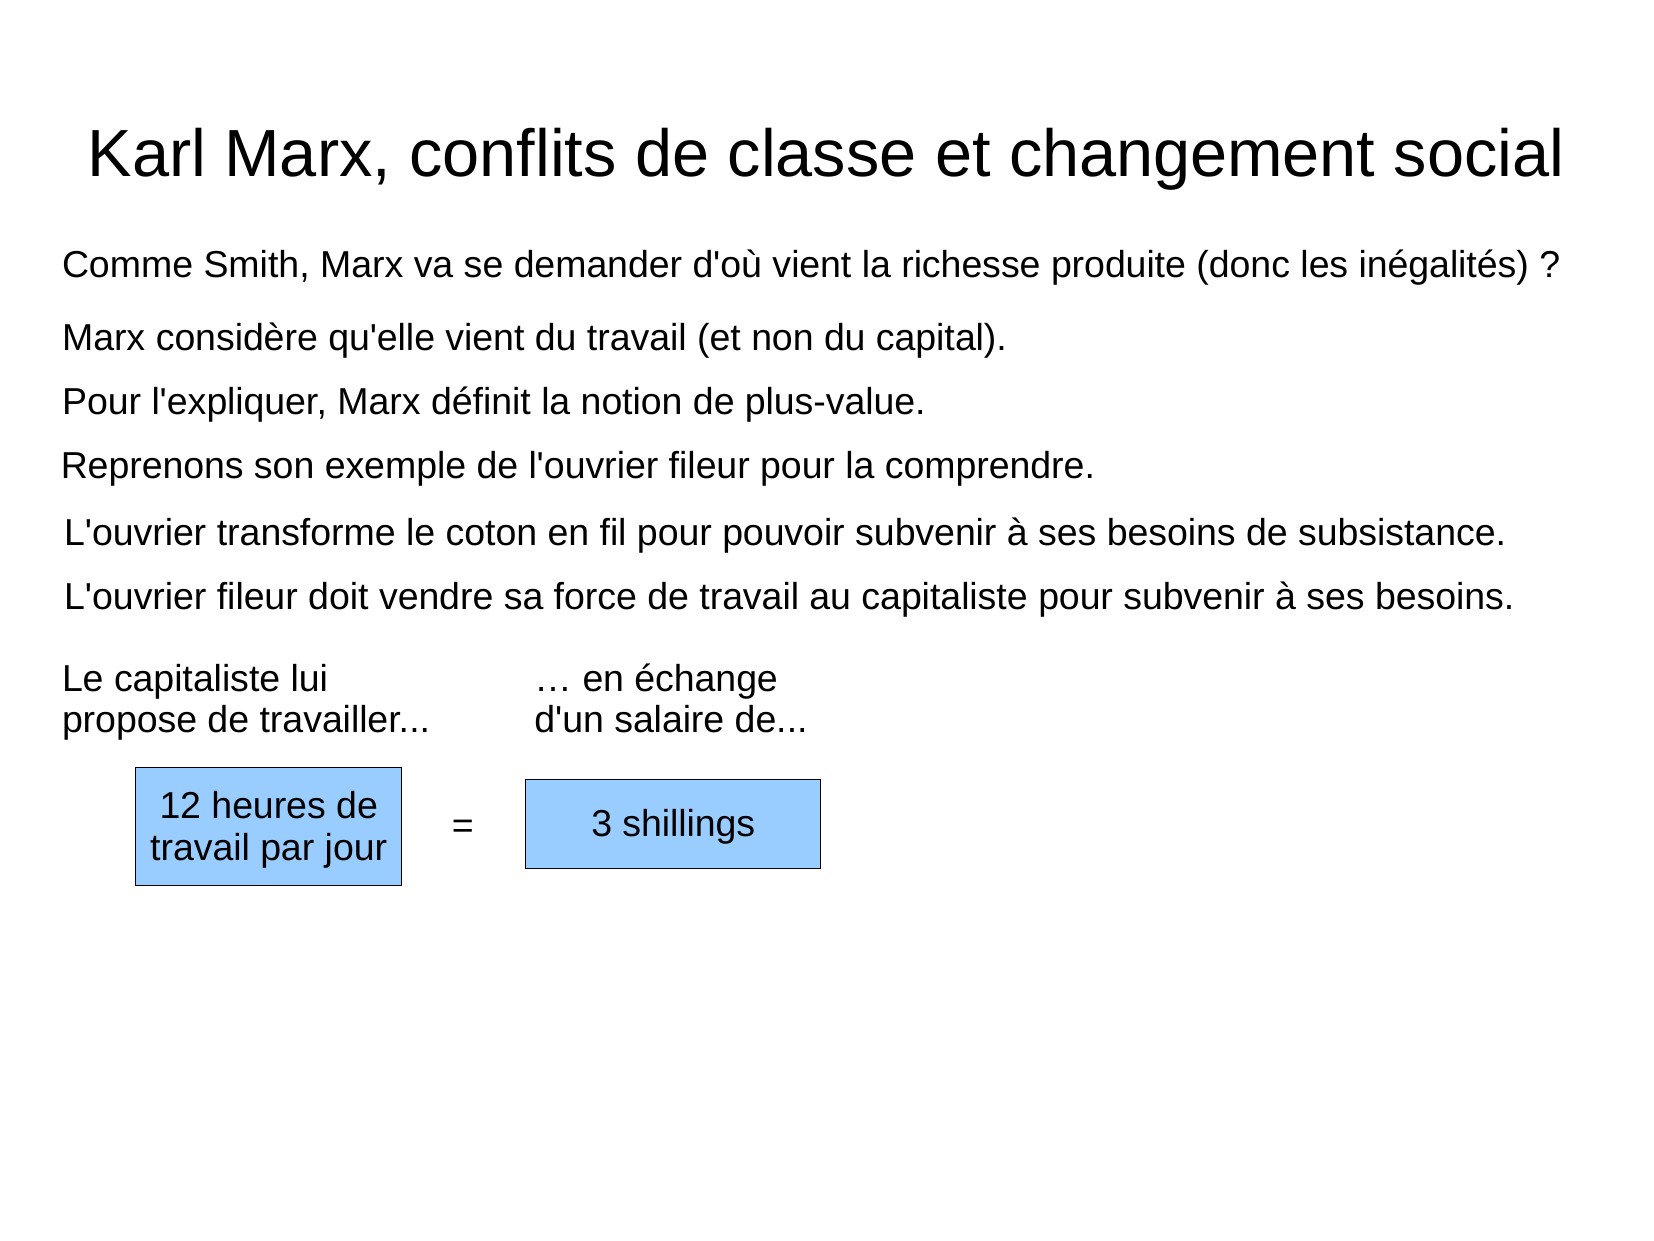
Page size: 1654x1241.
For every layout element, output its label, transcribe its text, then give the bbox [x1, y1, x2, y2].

text_box L'ouvrier fileur doit vendre sa force de travail au capitaliste pour subvenir à ses besoins. [49, 568, 1542, 626]
text_box Reprenons son exemple de l'ouvrier fileur pour la comprendre. [46, 437, 1123, 494]
title Karl Marx, conflits de classe et changement social [82, 56, 1571, 236]
text_box Marx considère qu'elle vient du travail (et non du capital). [47, 308, 1025, 366]
text_box … en échange d'un salaire de... [519, 649, 824, 749]
text_box 12 heures de travail par jour [135, 767, 402, 886]
text_box Comme Smith, Marx va se demander d'où vient la richesse produite (donc les inégalités) ? [47, 236, 1579, 294]
text_box 3 shillings [525, 779, 821, 869]
text_box L'ouvrier transforme le coton en fil pour pouvoir subvenir à ses besoins de subsistance. [49, 503, 1542, 561]
text_box Pour l'expliquer, Marx définit la notion de plus-value. [47, 373, 943, 431]
text_box = [437, 797, 489, 855]
text_box Le capitaliste lui propose de travailler... [47, 649, 446, 749]
